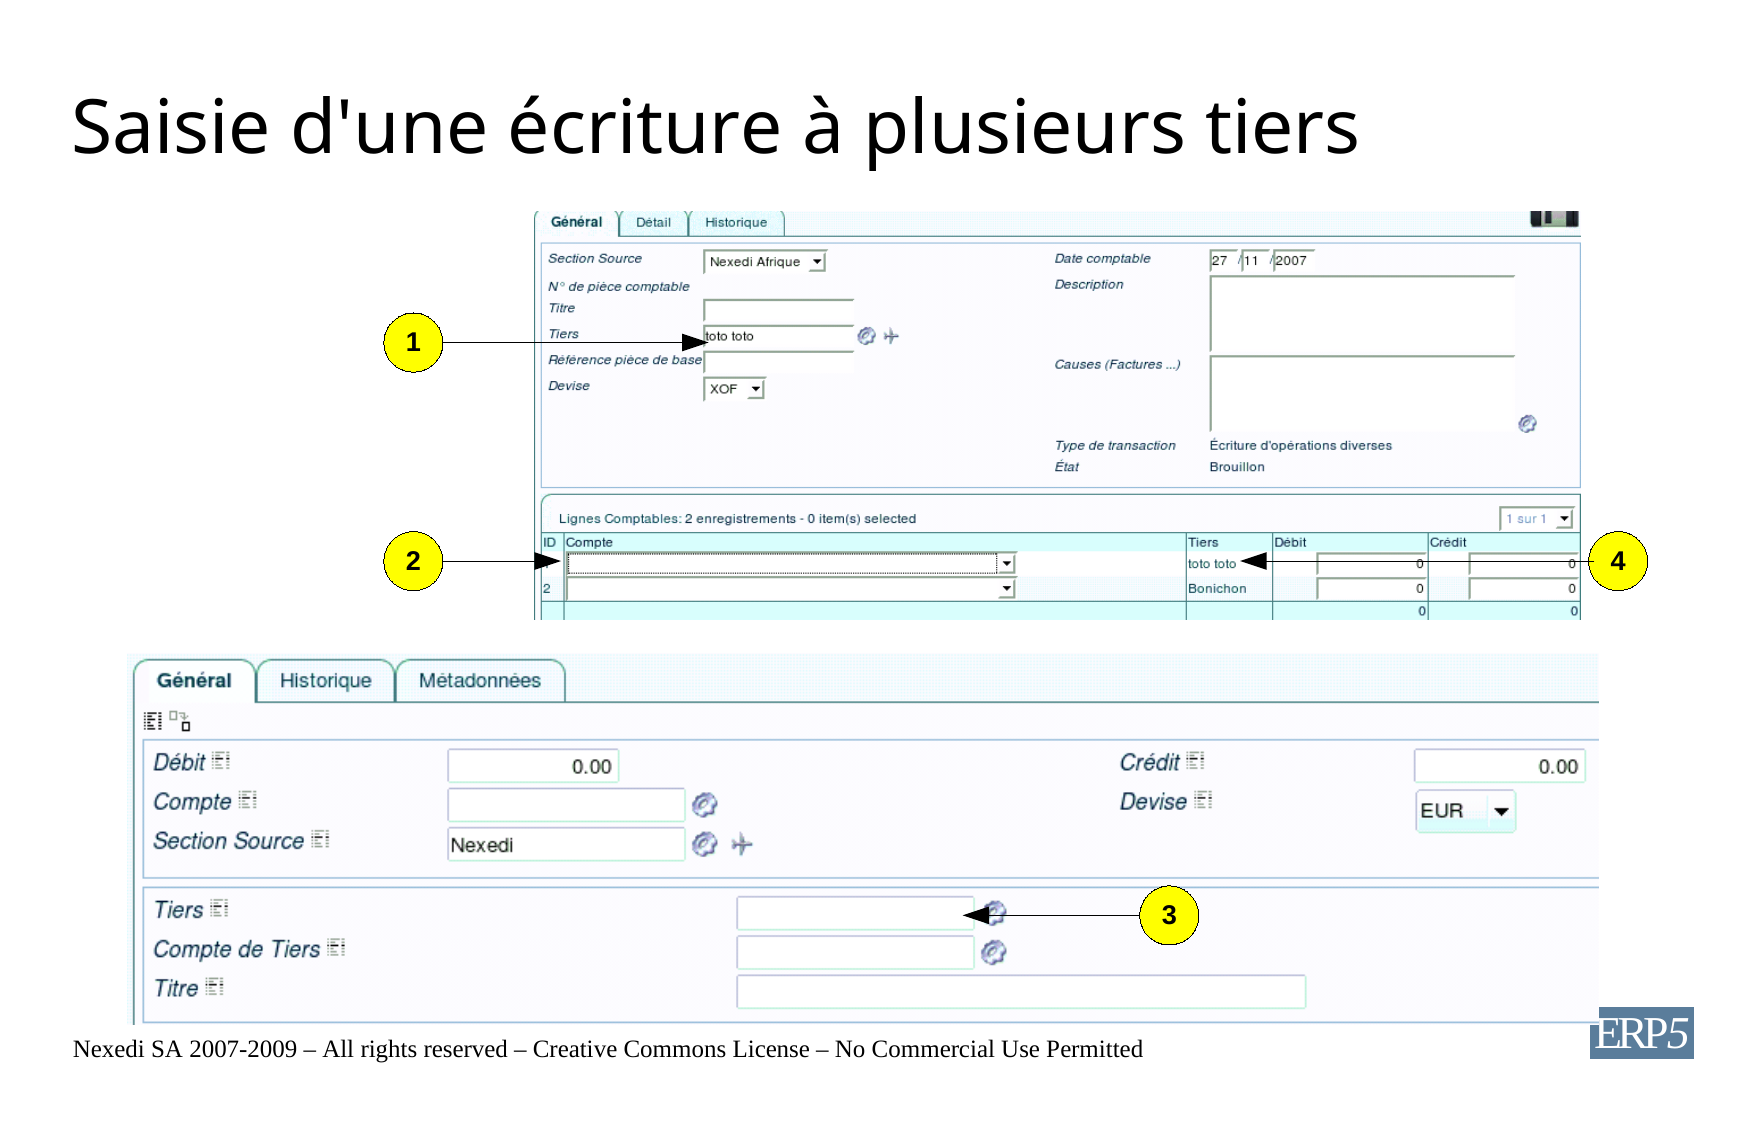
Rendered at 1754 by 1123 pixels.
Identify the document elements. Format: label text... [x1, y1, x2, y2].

text_box 4 [1588, 531, 1648, 591]
text_box 3 [1139, 885, 1199, 945]
picture [534, 211, 1581, 620]
picture [127, 653, 1599, 1025]
text_box 1 [383, 312, 443, 373]
text_box 2 [383, 531, 443, 591]
title Saisie d'une écriture à plusieurs tiers [71, 63, 1707, 187]
